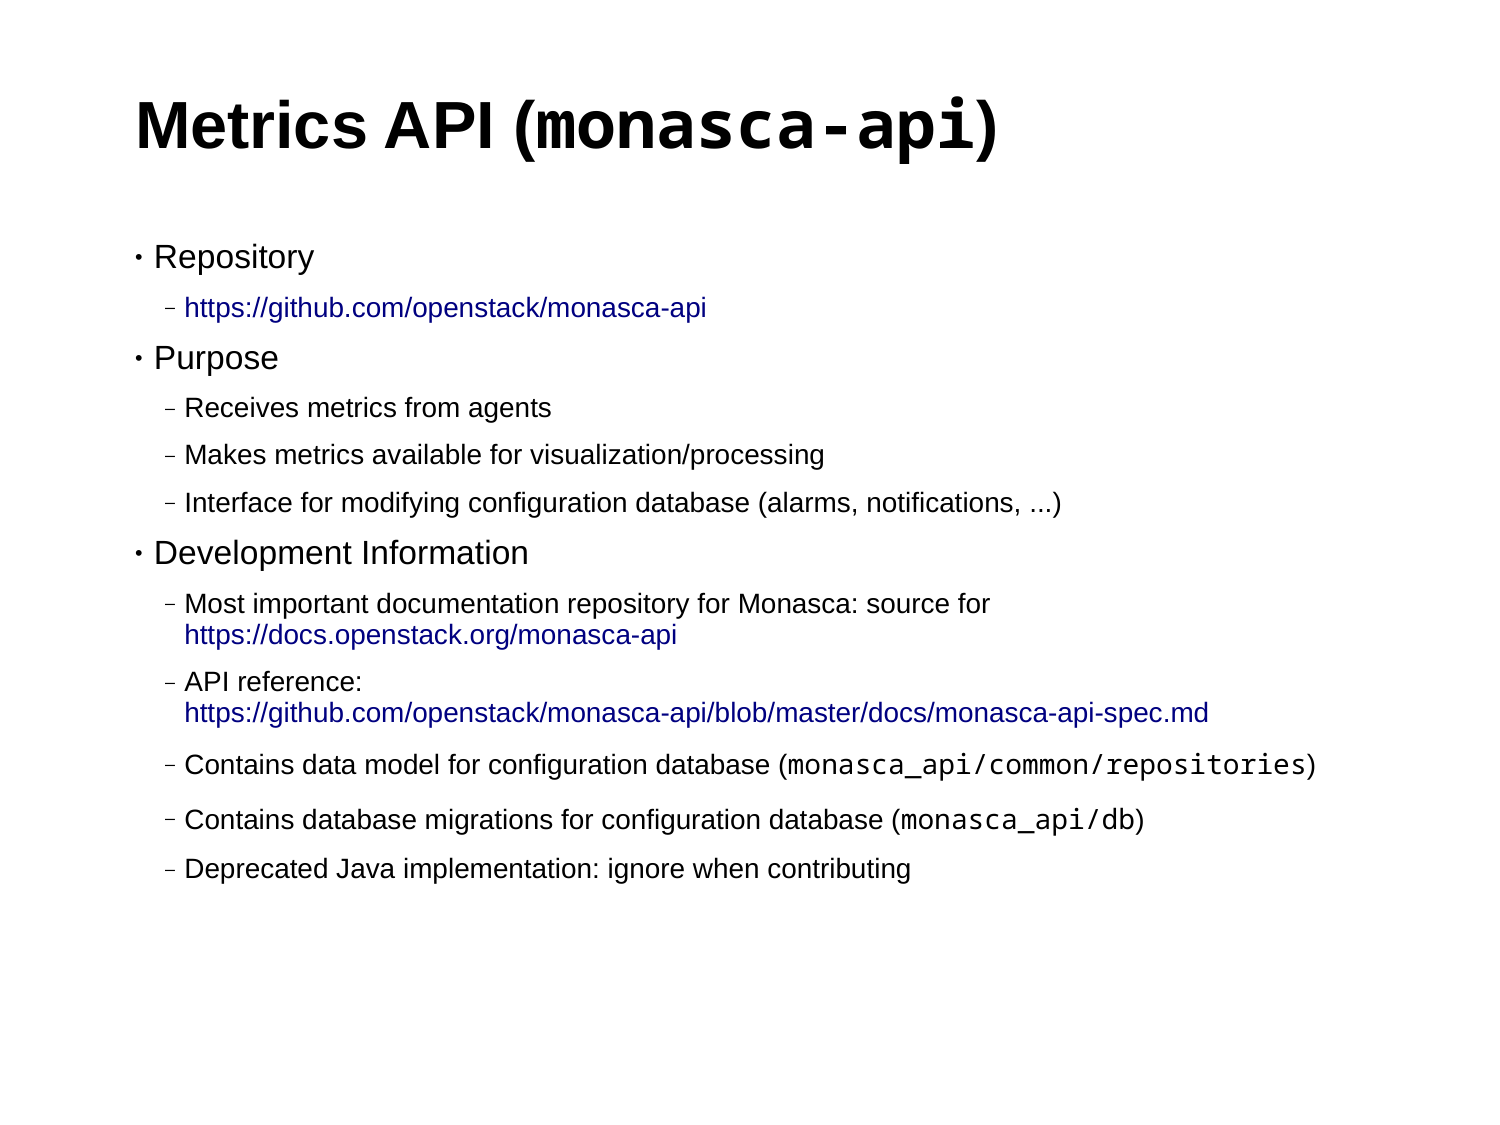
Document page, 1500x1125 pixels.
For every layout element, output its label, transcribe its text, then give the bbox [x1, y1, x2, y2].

list Repository https://github.com/openstack/monasca-api Purpose Receives metrics from agents Makes metrics available for visualization/processing Interface for modifying configuration database (alarms, notifications, ...) Development Information Most important documentation repository for Monasca: source for https://docs.openstack.org/monasca-api API reference: https://github.com/openstack/monasca-api/blob/master/docs/monasca-api-spec.md Contains data model for configuration database (monasca_api/common/repositories) Contains database migrations for configuration database (monasca_api/db) Deprecated Java implementation: ignore when contributing [135, 238, 1372, 892]
title Metrics API (monasca-api) [135, 41, 1372, 204]
